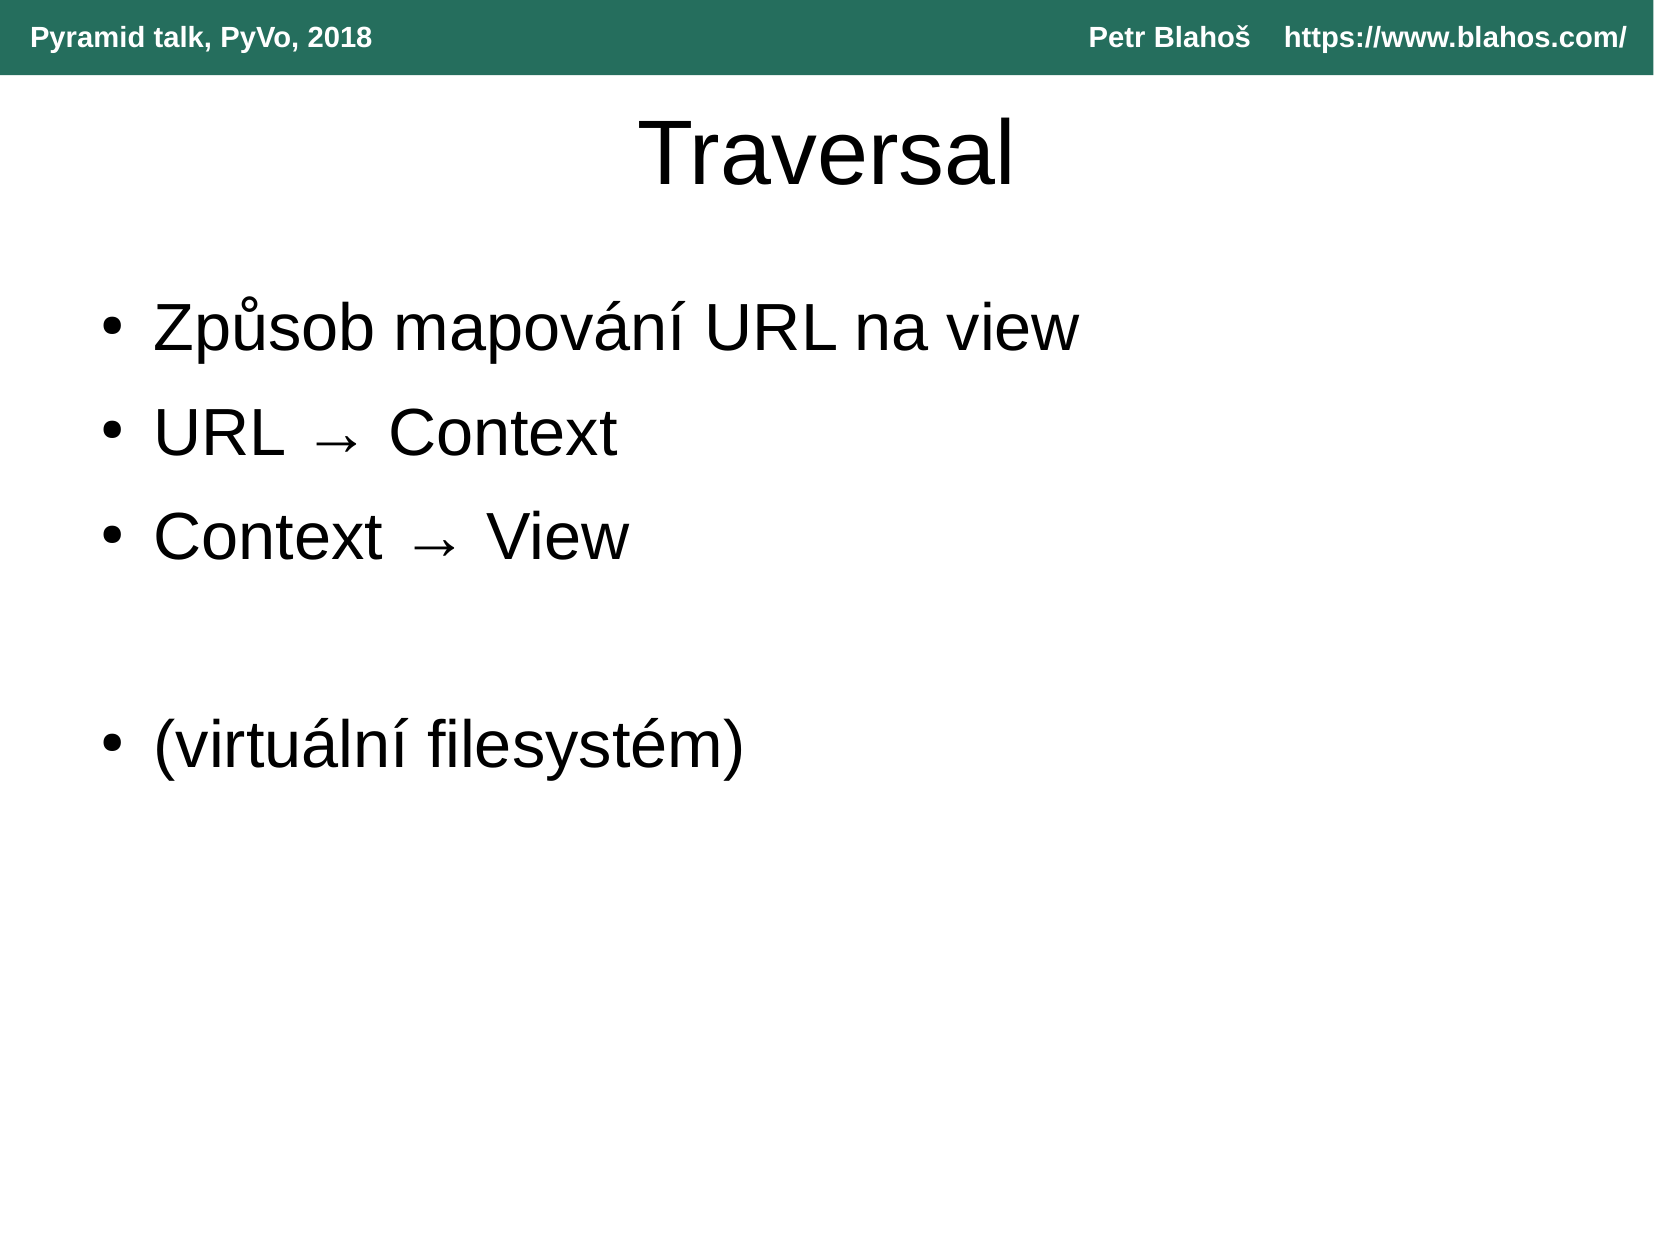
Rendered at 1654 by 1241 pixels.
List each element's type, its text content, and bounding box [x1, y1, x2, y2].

list Způsob mapování URL na view URL → Context Context → View (virtuální filesystém) [82, 290, 1571, 1010]
title Traversal [82, 49, 1571, 257]
